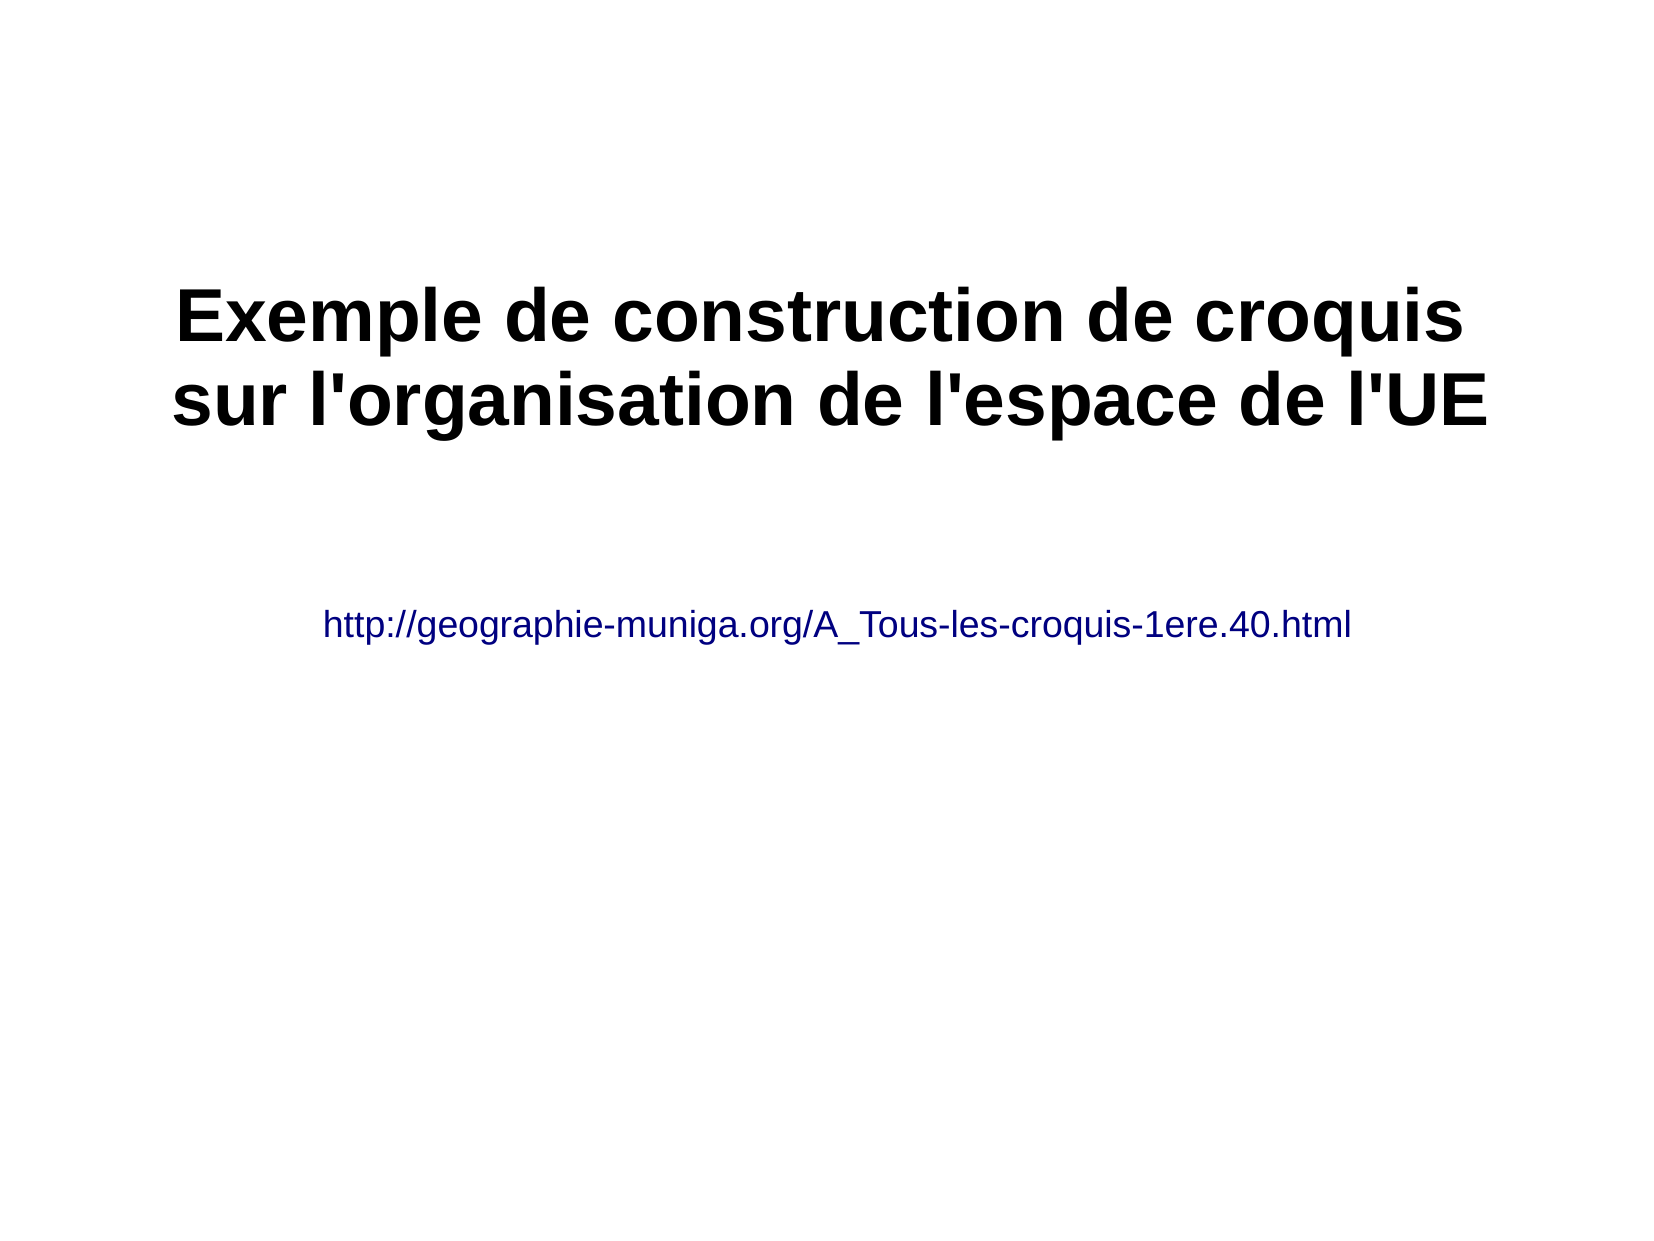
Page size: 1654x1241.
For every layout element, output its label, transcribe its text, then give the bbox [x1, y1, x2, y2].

text_box http://geographie-muniga.org/A_Tous-les-croquis-1ere.40.html [308, 596, 1368, 696]
text_box Exemple de construction de croquis sur l'organisation de l'espace de l'UE [156, 265, 1506, 449]
